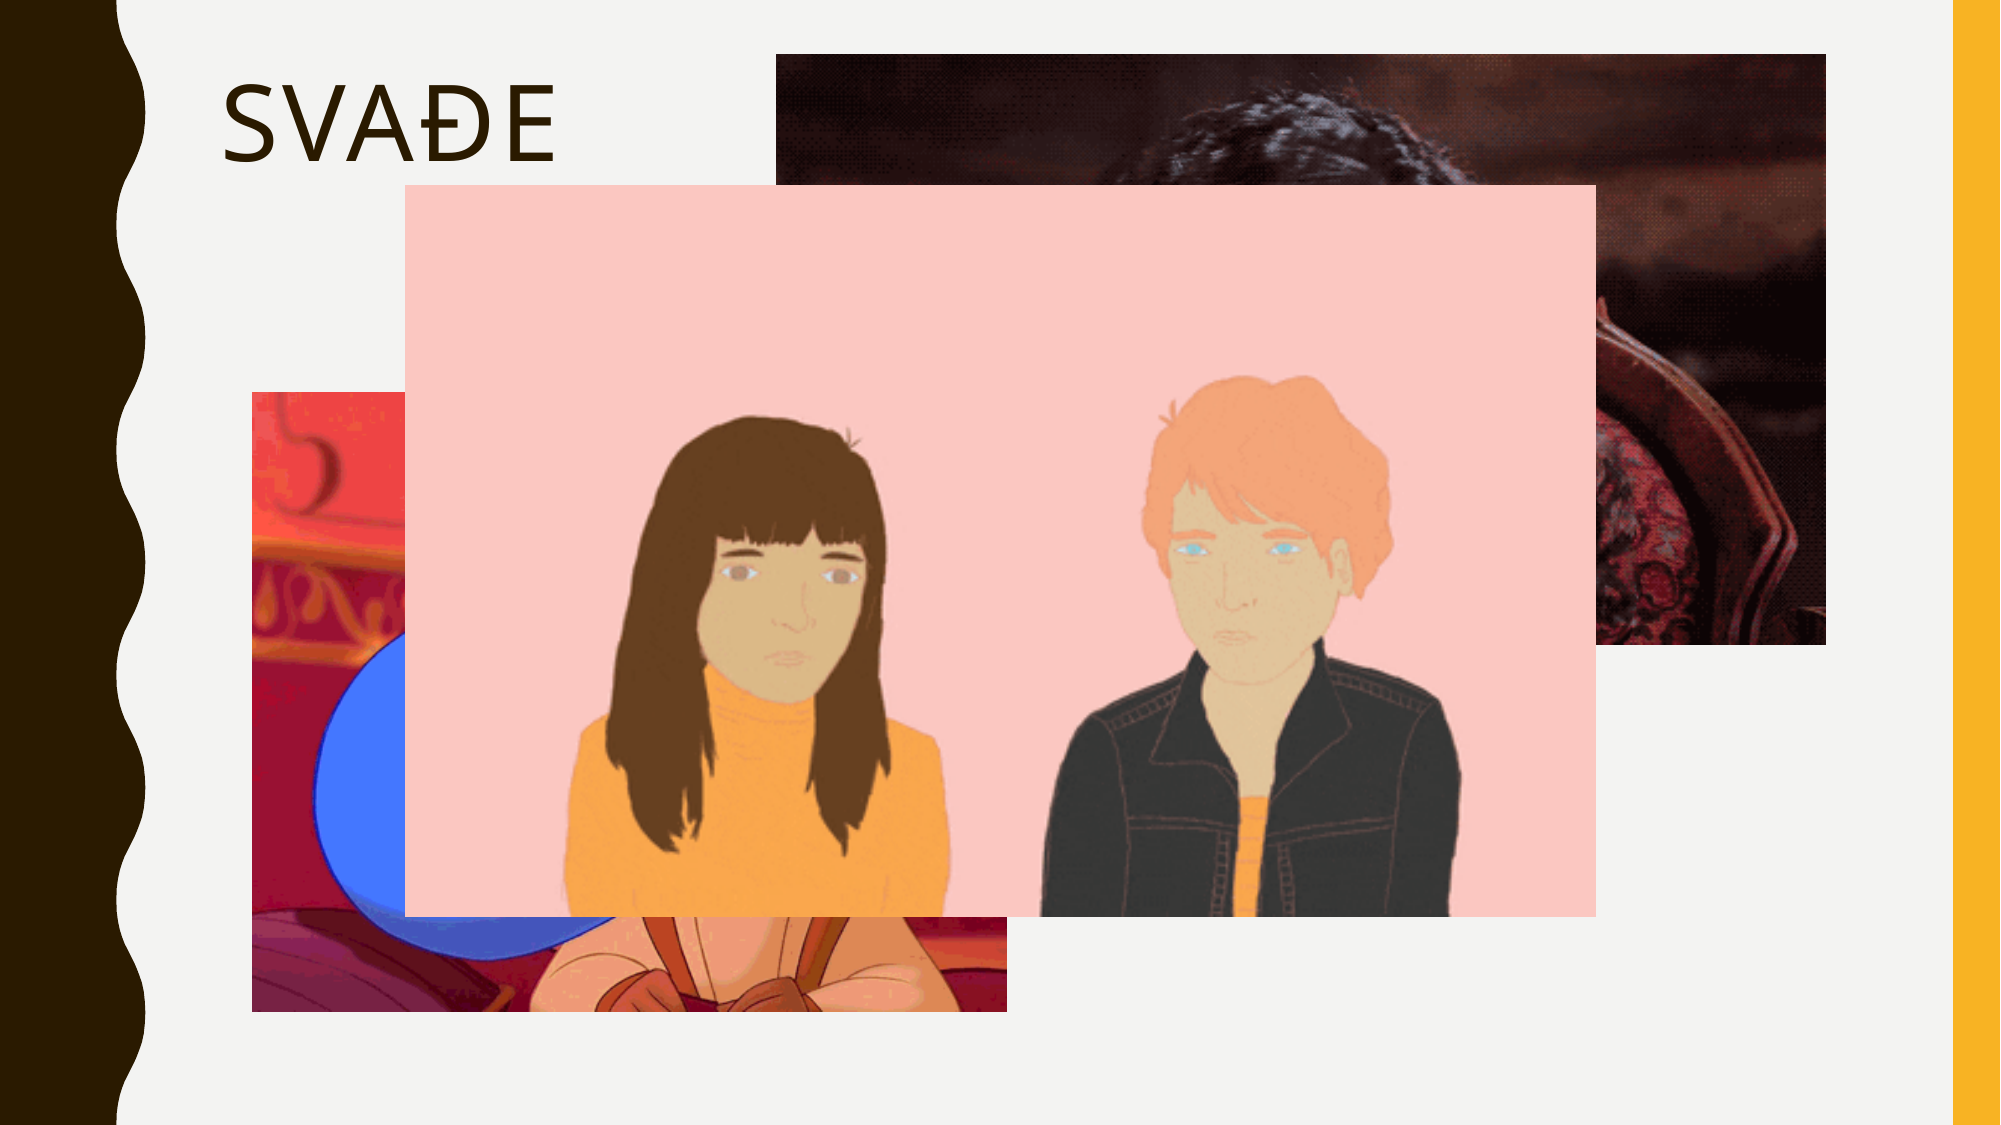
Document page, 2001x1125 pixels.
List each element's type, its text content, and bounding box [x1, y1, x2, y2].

picture [252, 185, 1826, 1012]
title Svađe [205, 62, 1876, 308]
picture [776, 55, 1826, 62]
